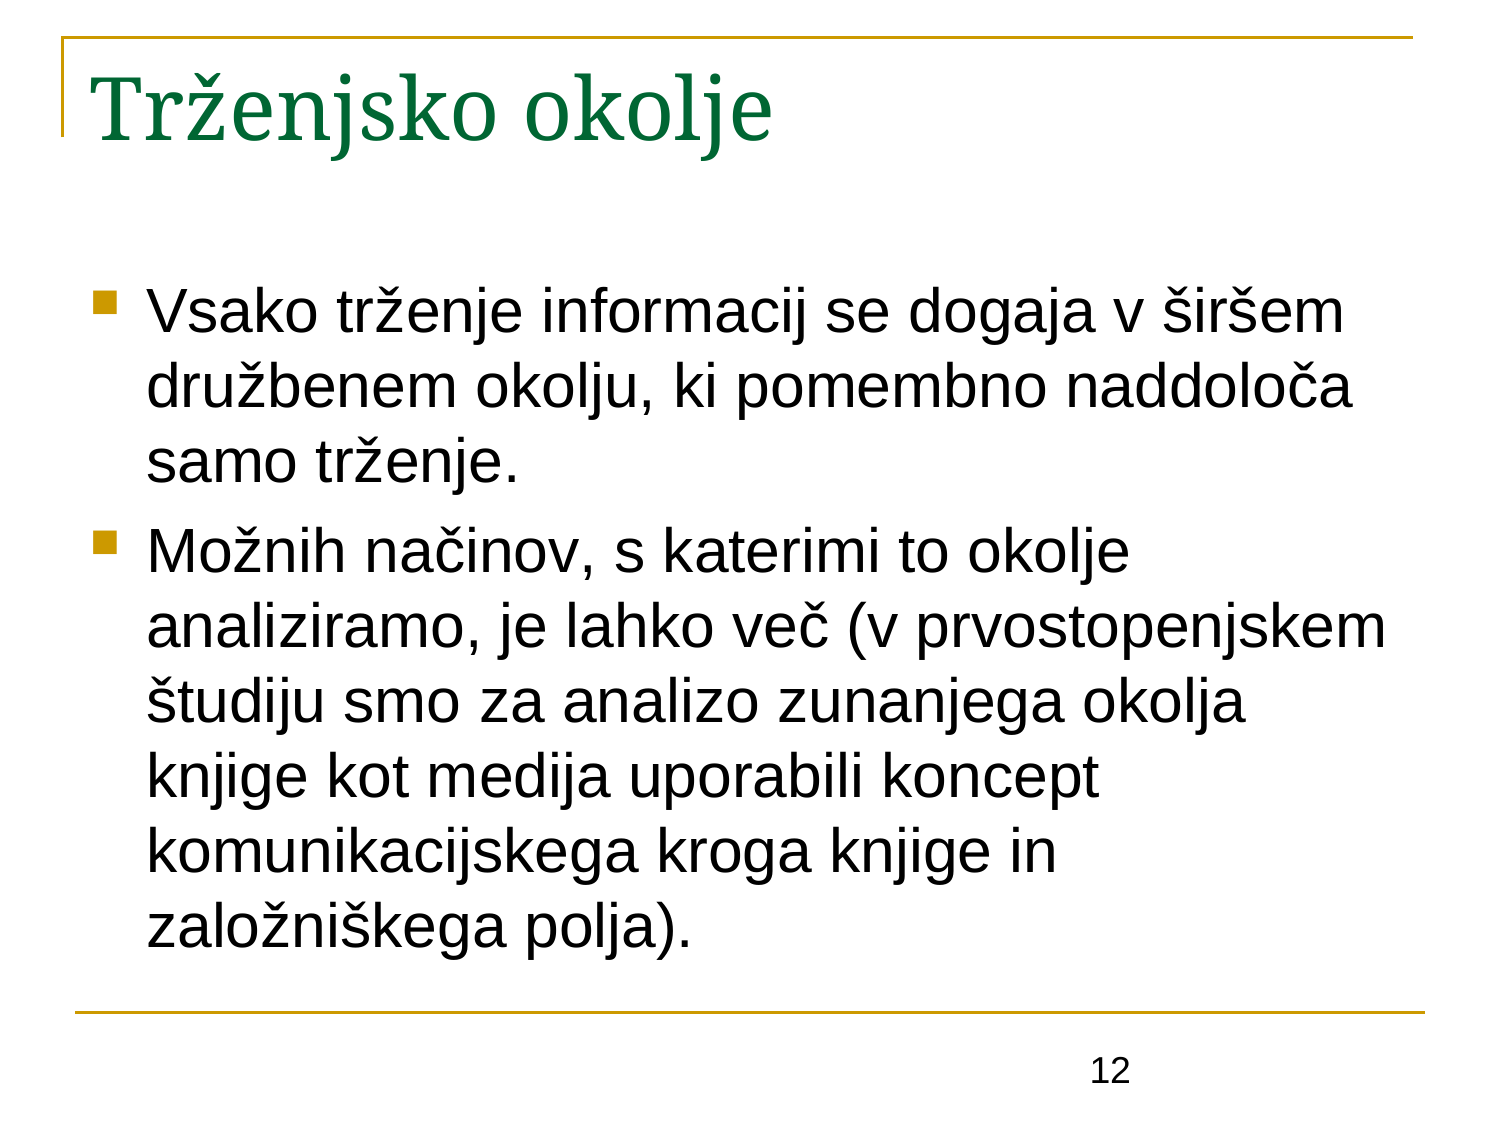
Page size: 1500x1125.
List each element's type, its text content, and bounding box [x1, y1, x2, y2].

list Vsako trženje informacij se dogaja v širšem družbenem okolju, ki pomembno naddoloča samo trženje. Možnih načinov, s katerimi to okolje analiziramo, je lahko več (v prvostopenjskem študiju smo za analizo zunanjega okolja knjige kot medija uporabili koncept komunikacijskega kroga knjige in založniškega polja). [75, 262, 1426, 1006]
title Trženjsko okolje [75, 45, 1426, 233]
